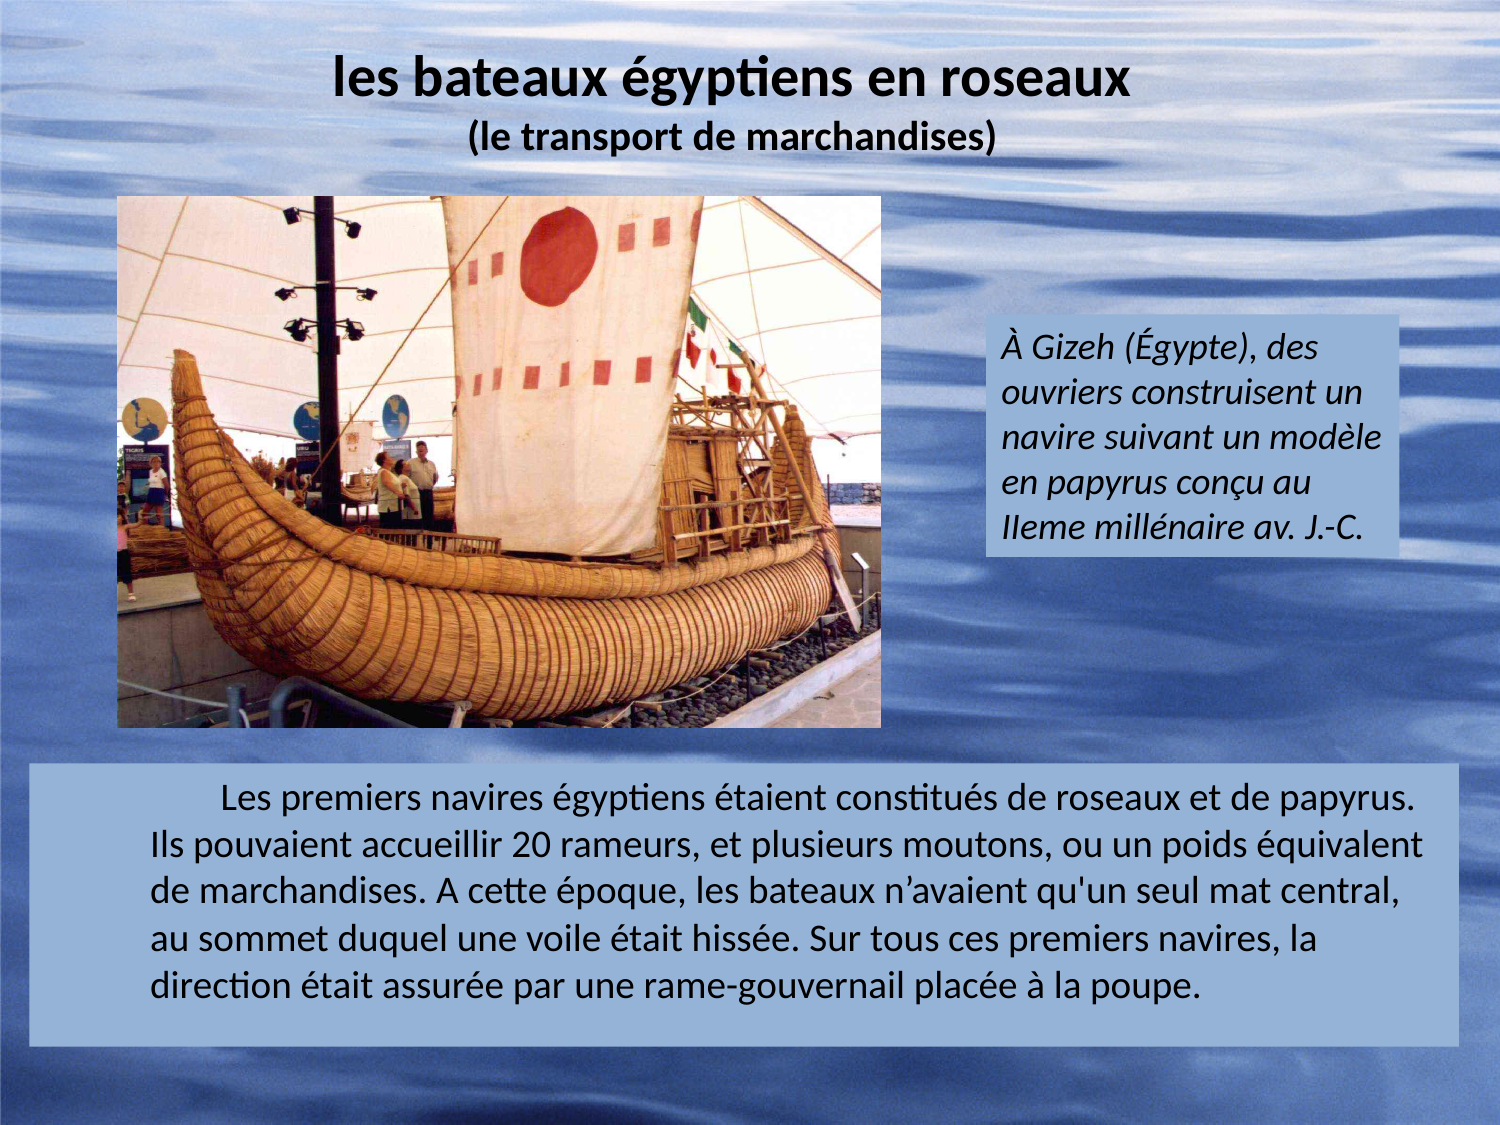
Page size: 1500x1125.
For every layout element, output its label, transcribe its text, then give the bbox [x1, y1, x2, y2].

text_box À Gizeh (Égypte), des ouvriers construisent un navire suivant un modèle en papyrus conçu au IIeme millénaire av. J.-C. [986, 314, 1400, 557]
picture [0, 0, 1500, 1125]
list Les premiers navires égyptiens étaient constitués de roseaux et de papyrus. Ils pouvaient accueillir 20 rameurs, et plusieurs moutons, ou un poids équivalent de marchandises. A cette époque, les bateaux n’avaient qu'un seul mat central, au sommet duquel une voile était hissée. Sur tous ces premiers navires, la direction était assurée par une rame-gouvernail placée à la poupe. [29, 763, 1459, 1047]
title les bateaux égyptiens en roseaux (le transport de marchandises) [242, 31, 1223, 161]
